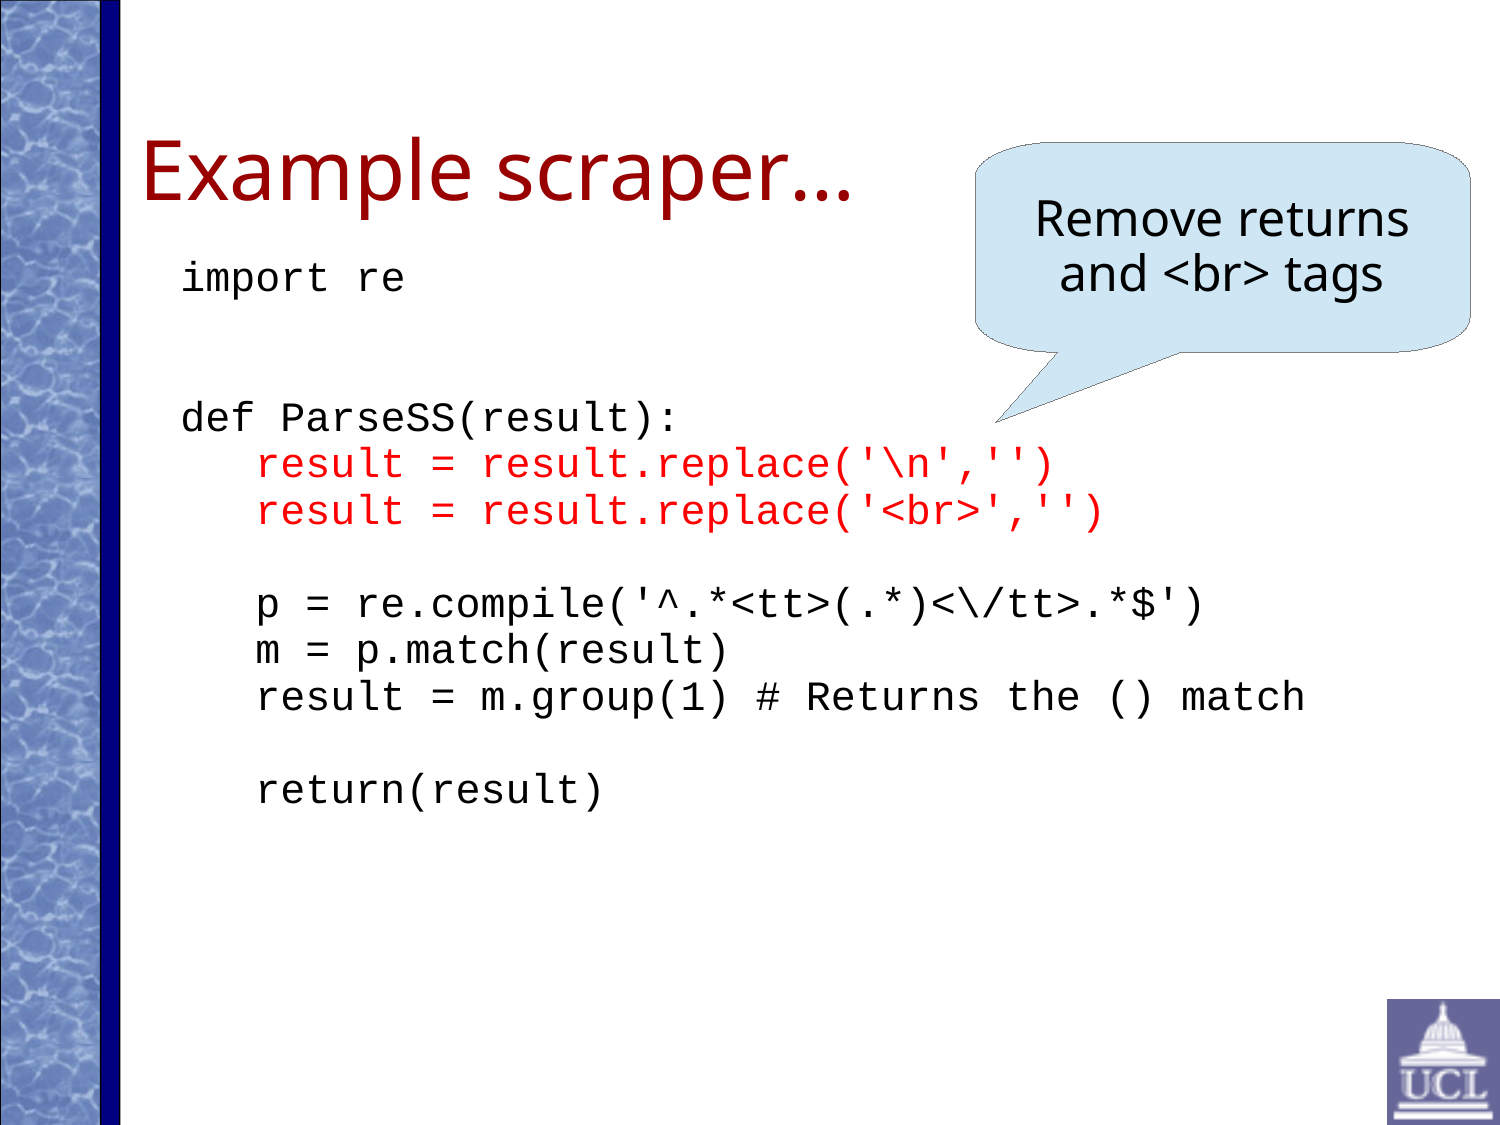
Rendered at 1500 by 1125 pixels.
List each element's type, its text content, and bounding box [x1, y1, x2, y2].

picture [1, 1, 99, 1125]
text_box import re def ParseSS(result): result = result.replace('\n','') result = result.replace('<br>','') p = re.compile('^.*<tt>(.*)<\/tt>.*$') m = p.match(result) result = m.group(1) # Returns the () match return(result) [165, 247, 1321, 870]
text_box Remove returns and <br> tags [975, 142, 1471, 423]
title Example scraper… [124, 37, 1413, 225]
picture [1387, 999, 1500, 1125]
